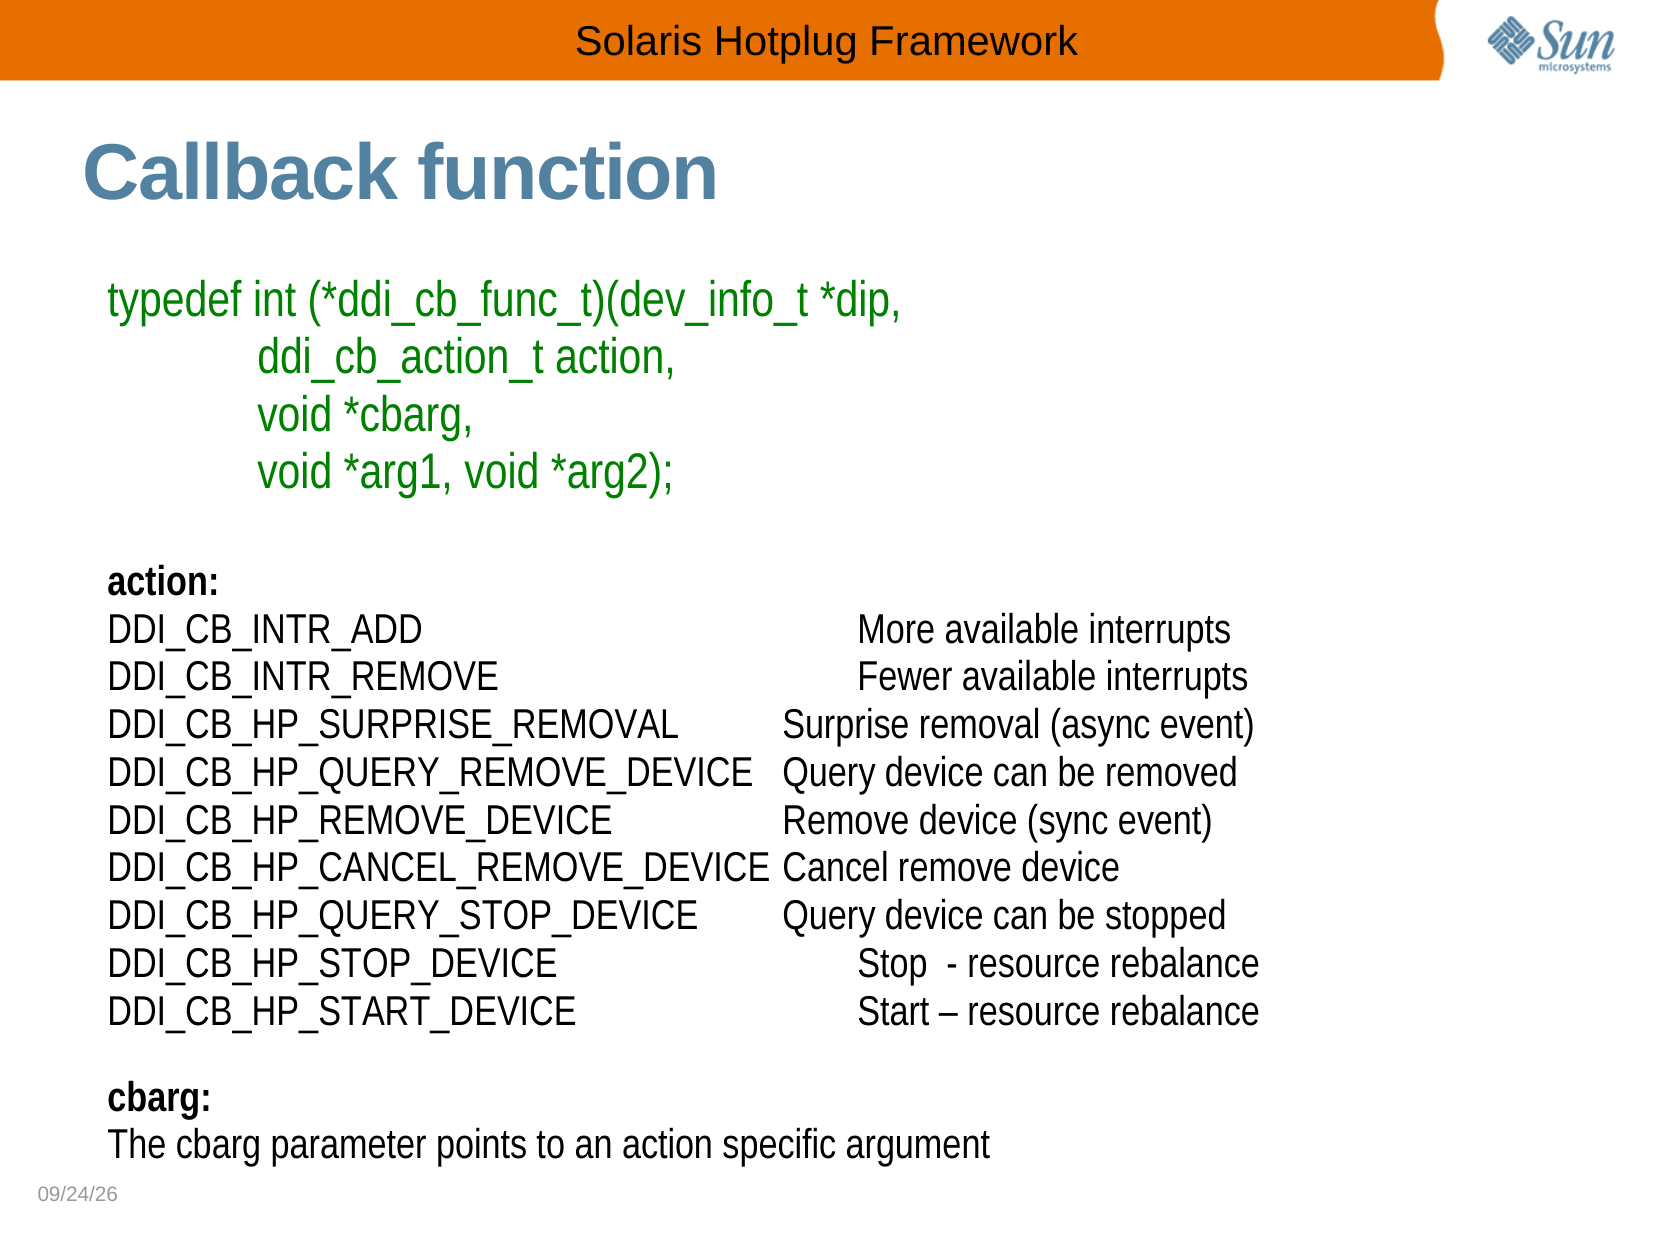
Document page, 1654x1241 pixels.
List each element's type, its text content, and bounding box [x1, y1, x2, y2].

text_box typedef int (*ddi_cb_func_t)(dev_info_t *dip, ddi_cb_action_t action, void *cbarg, void *arg1, void *arg2); action: DDI_CB_INTR_ADD More available interrupts DDI_CB_INTR_REMOVE Fewer available interrupts DDI_CB_HP_SURPRISE_REMOVAL Surprise removal (async event) DDI_CB_HP_QUERY_REMOVE_DEVICE Query device can be removed DDI_CB_HP_REMOVE_DEVICE Remove device (sync event) DDI_CB_HP_CANCEL_REMOVE_DEVICE Cancel remove device DDI_CB_HP_QUERY_STOP_DEVICE Query device can be stopped DDI_CB_HP_STOP_DEVICE Stop - resource rebalance DDI_CB_HP_START_DEVICE Start – resource rebalance cbarg: The cbarg parameter points to an action specific argument [92, 262, 1565, 1236]
title Callback function [82, 135, 1585, 251]
picture [0, 0, 1654, 83]
